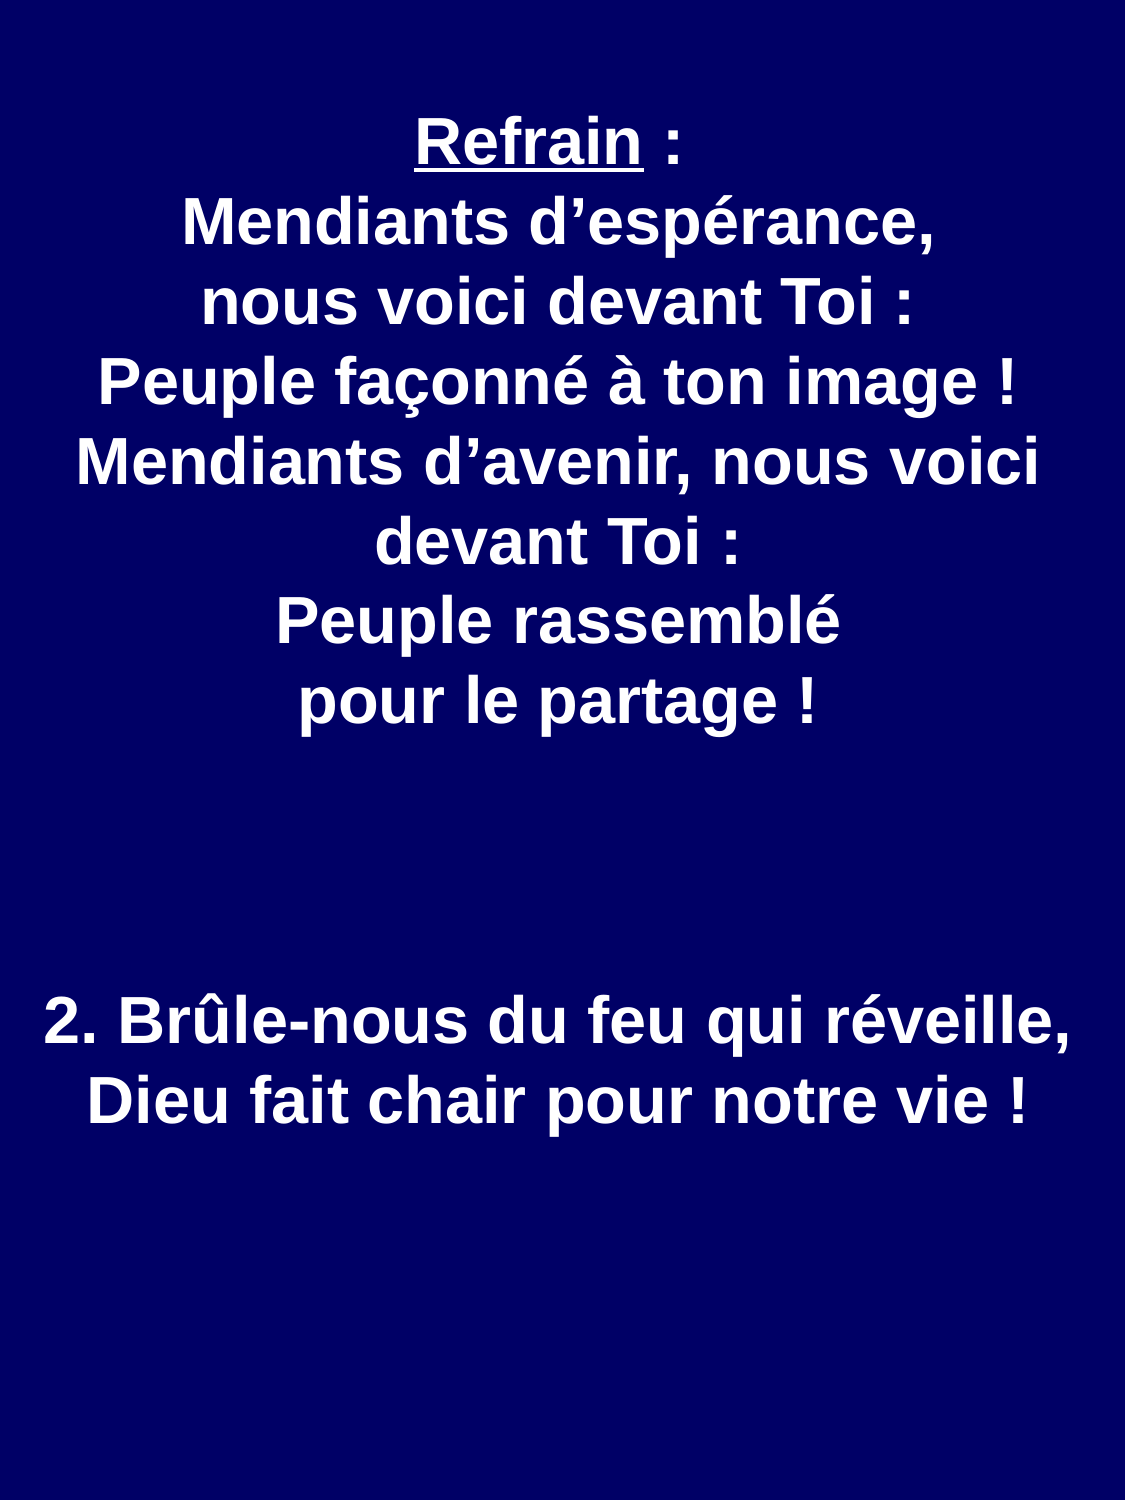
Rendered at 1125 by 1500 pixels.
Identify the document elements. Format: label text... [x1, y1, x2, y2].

text_box Refrain : Mendiants d’espérance, nous voici devant Toi : Peuple façonné à ton image ! Mendiants d’avenir, nous voici devant Toi : Peuple rassemblé pour le partage ! 2. Brûle-nous du feu qui réveille, Dieu fait chair pour notre vie ! [0, 45, 1125, 1500]
